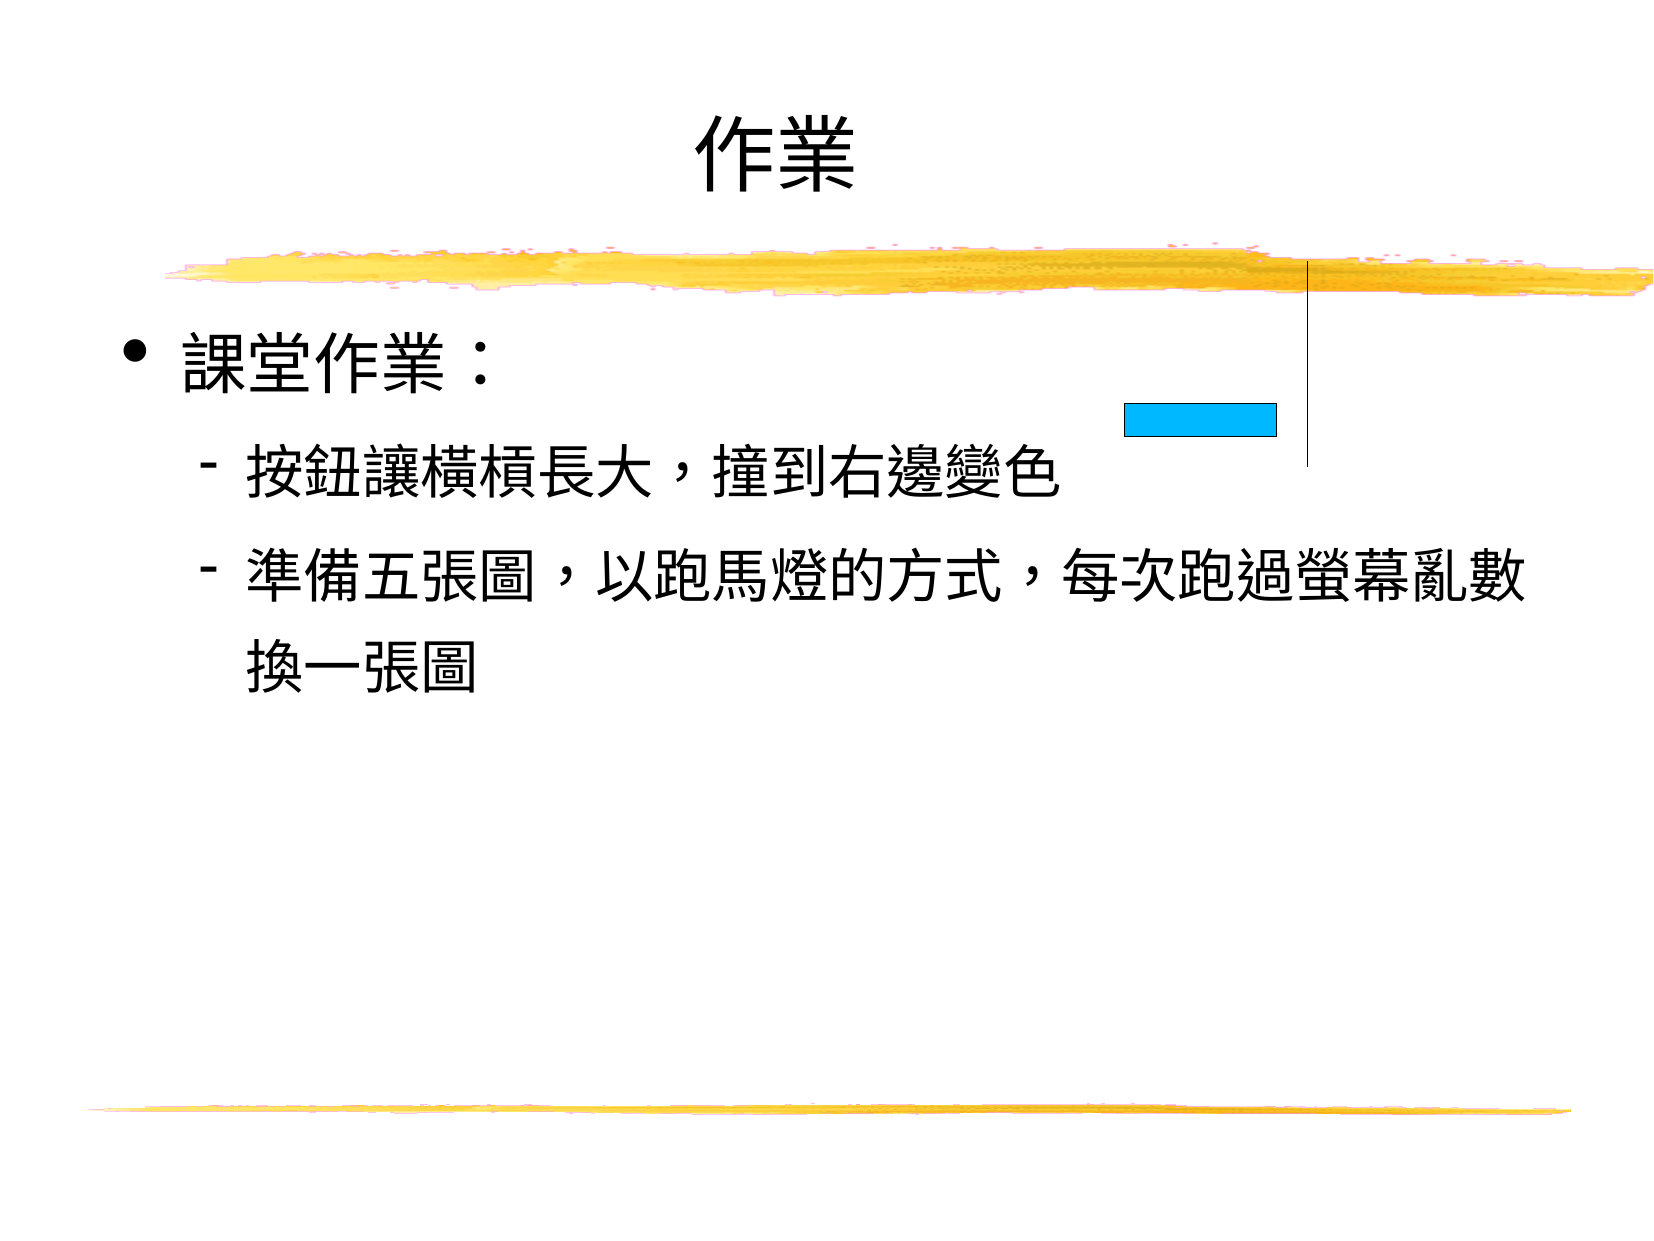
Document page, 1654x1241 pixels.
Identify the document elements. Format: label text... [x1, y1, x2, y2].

title 作業 [73, 39, 1479, 249]
picture [165, 237, 1654, 308]
list 課堂作業： 按鈕讓橫槓長大，撞到右邊變色 準備五張圖，以跑馬燈的方式，每次跑過螢幕亂數換一張圖 [124, 302, 1530, 1103]
text_box [1124, 403, 1277, 437]
picture [82, 1102, 1571, 1117]
